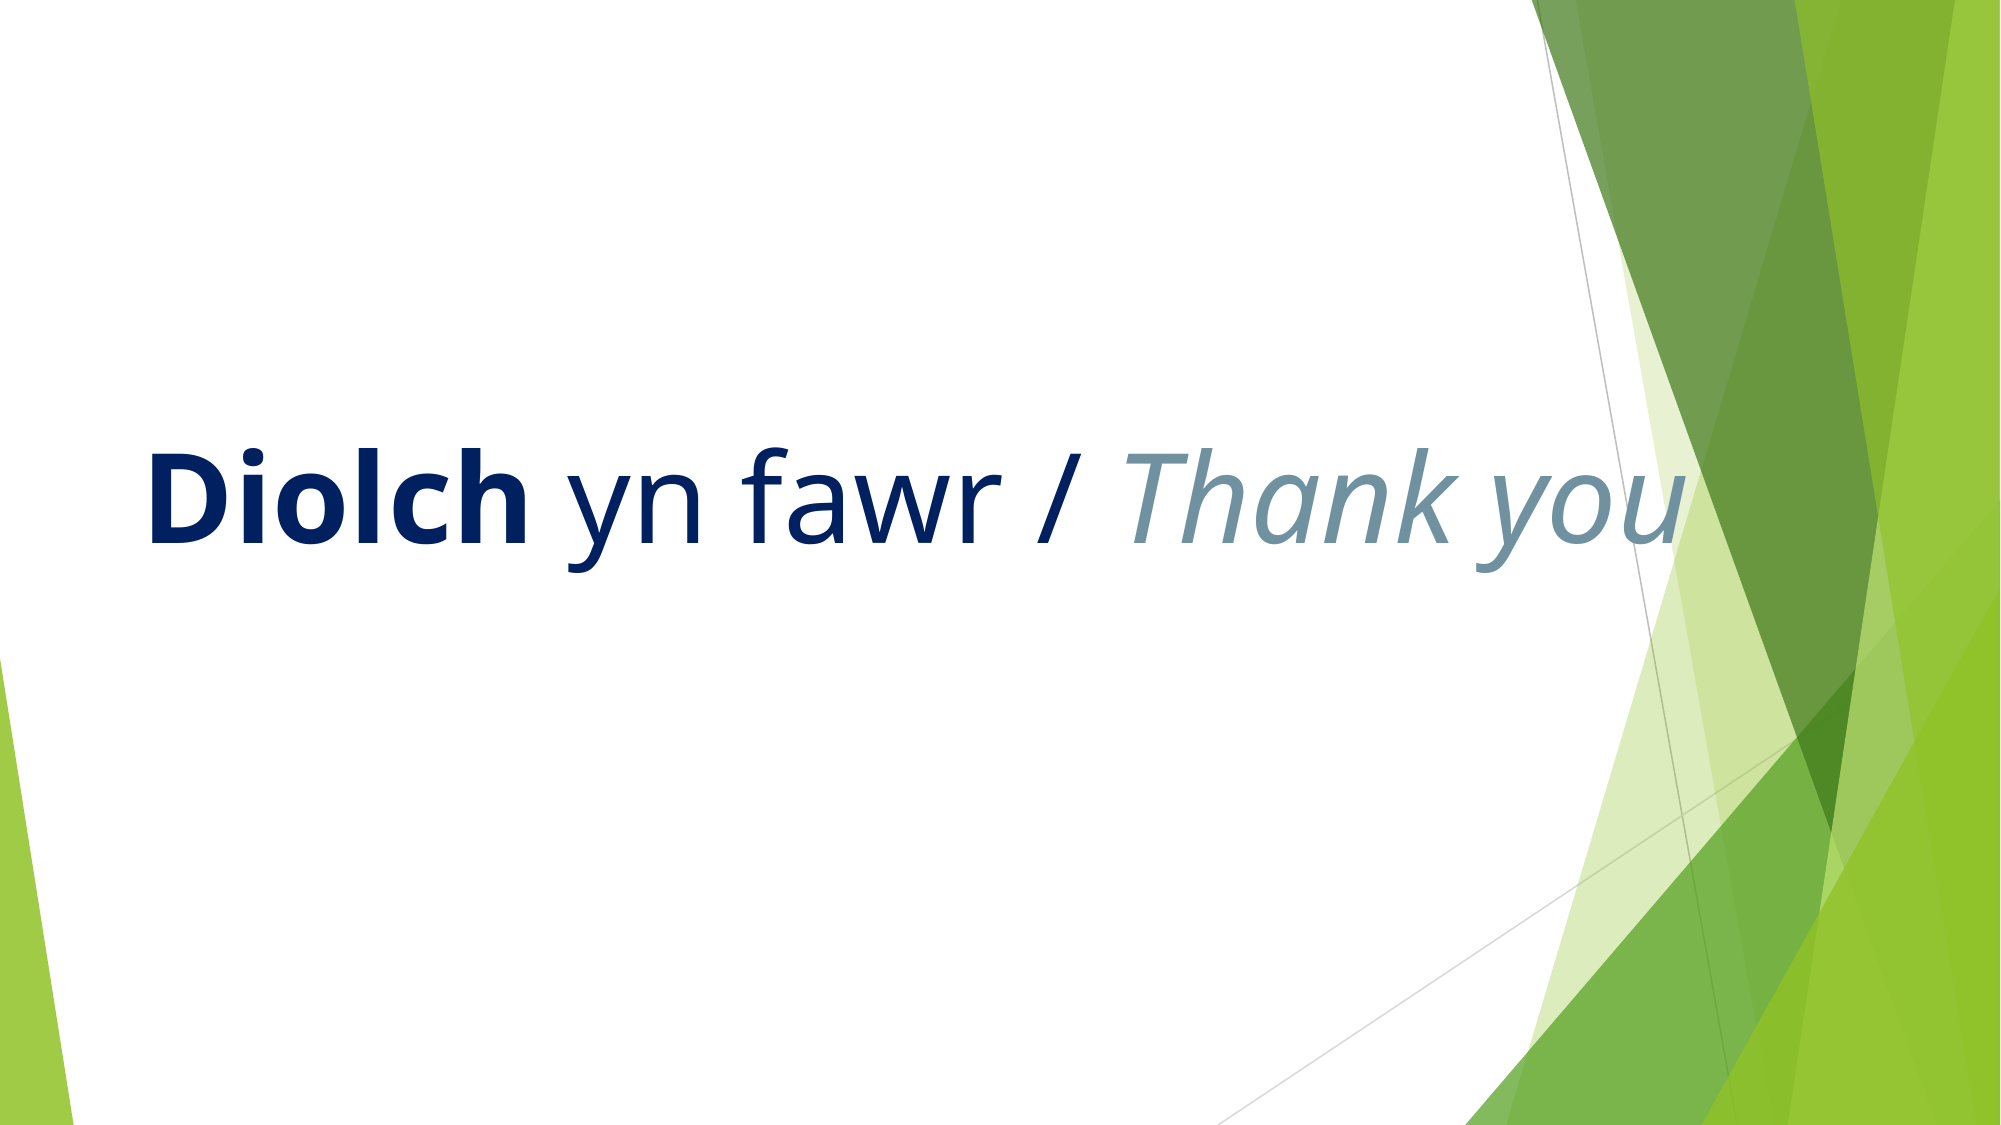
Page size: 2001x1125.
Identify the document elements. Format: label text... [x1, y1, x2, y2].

title Diolch yn fawr / Thank you [53, 411, 1779, 818]
